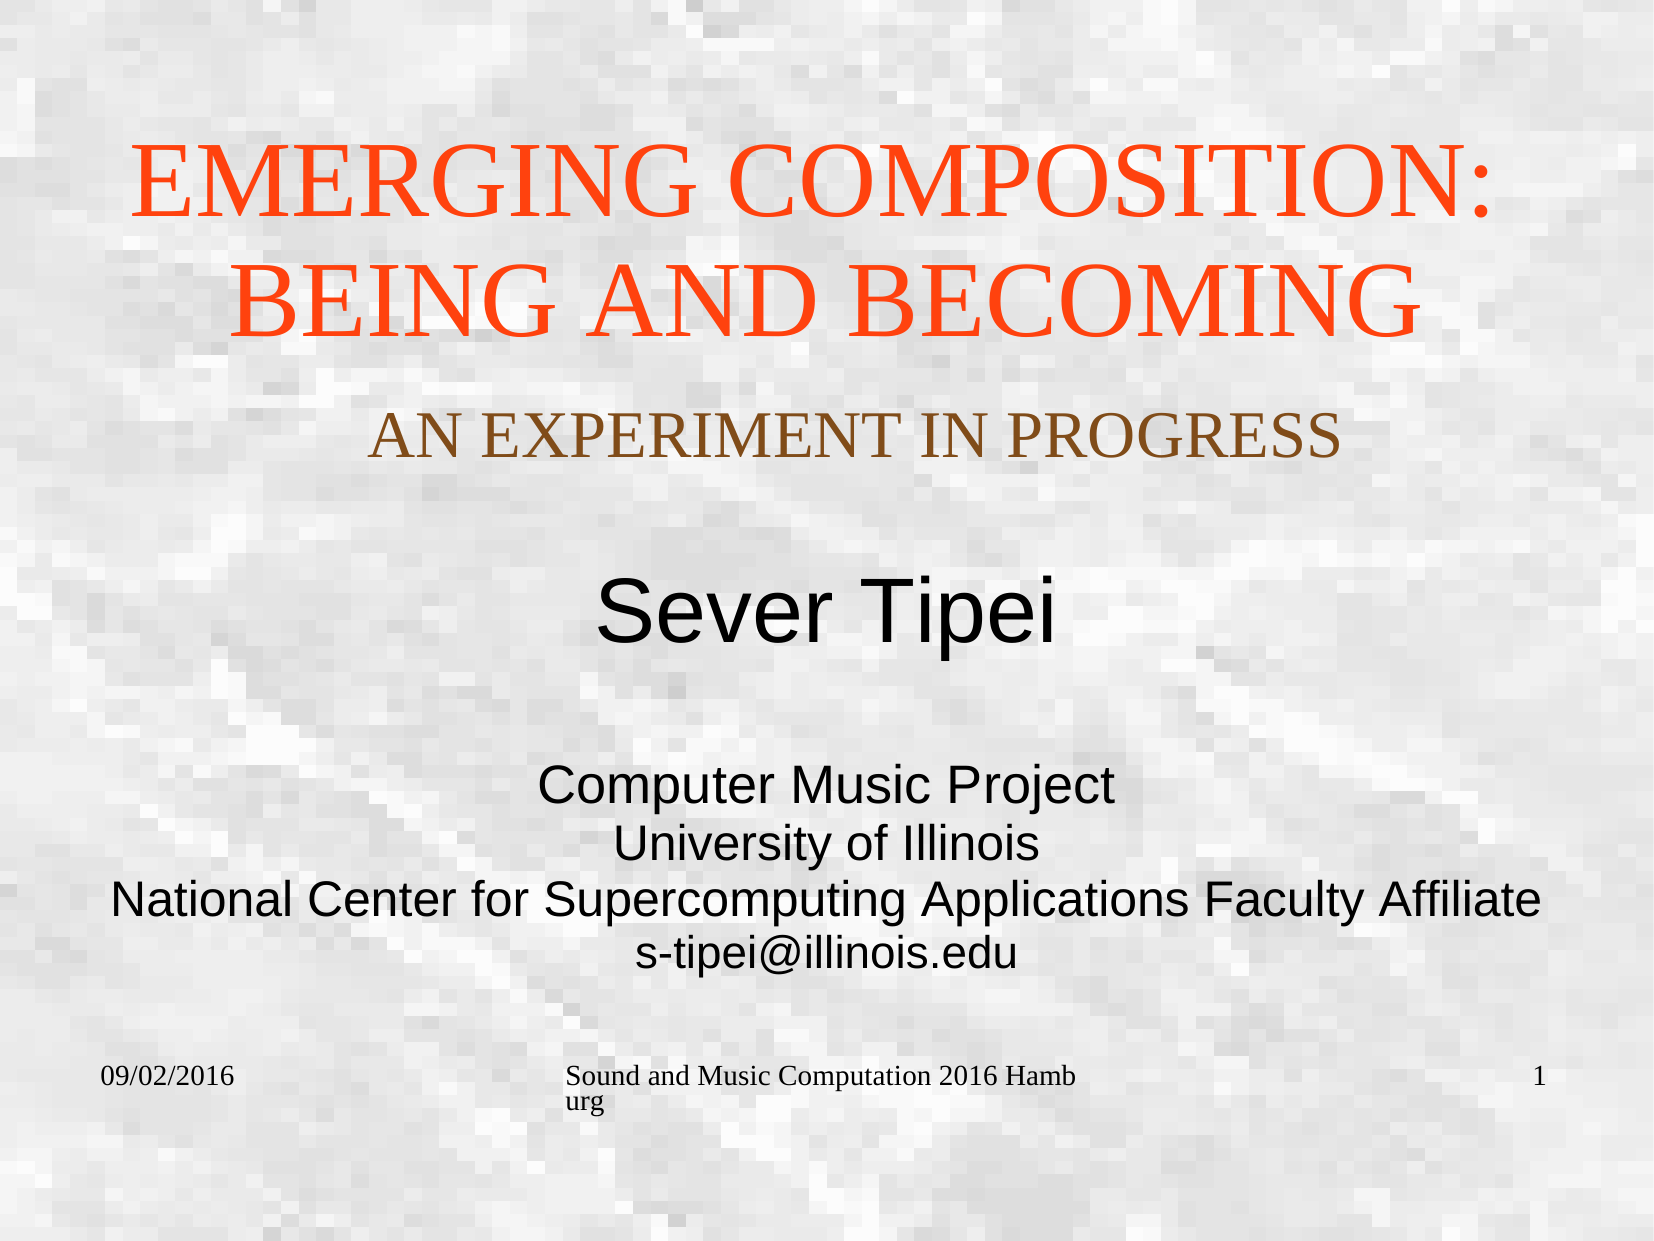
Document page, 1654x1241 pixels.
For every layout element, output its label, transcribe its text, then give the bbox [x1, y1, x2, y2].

subtitle EMERGING COMPOSITION: BEING AND BECOMING AN EXPERIMENT IN PROGRESS Sever Tipei Computer Music Project University of Illinois National Center for Supercomputing Applications Faculty Affiliate s-tipei@illinois.edu [82, 0, 1571, 1054]
picture [0, 0, 1654, 1241]
